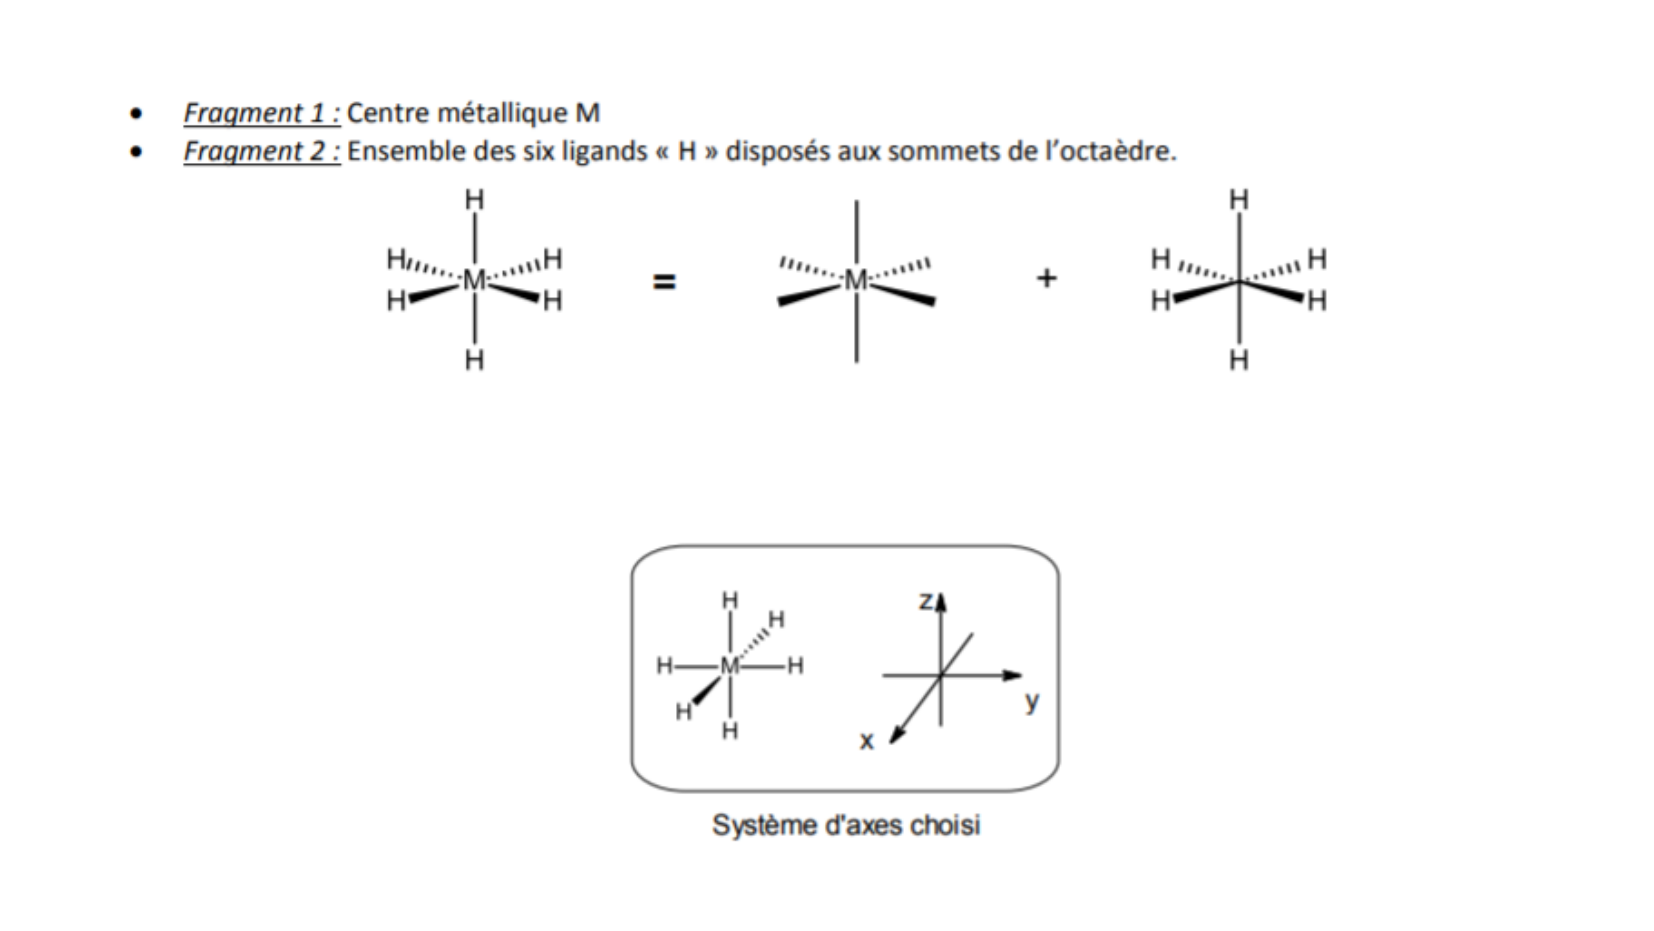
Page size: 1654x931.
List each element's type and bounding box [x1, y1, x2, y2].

picture [18, 531, 1619, 863]
picture [35, 94, 1635, 426]
